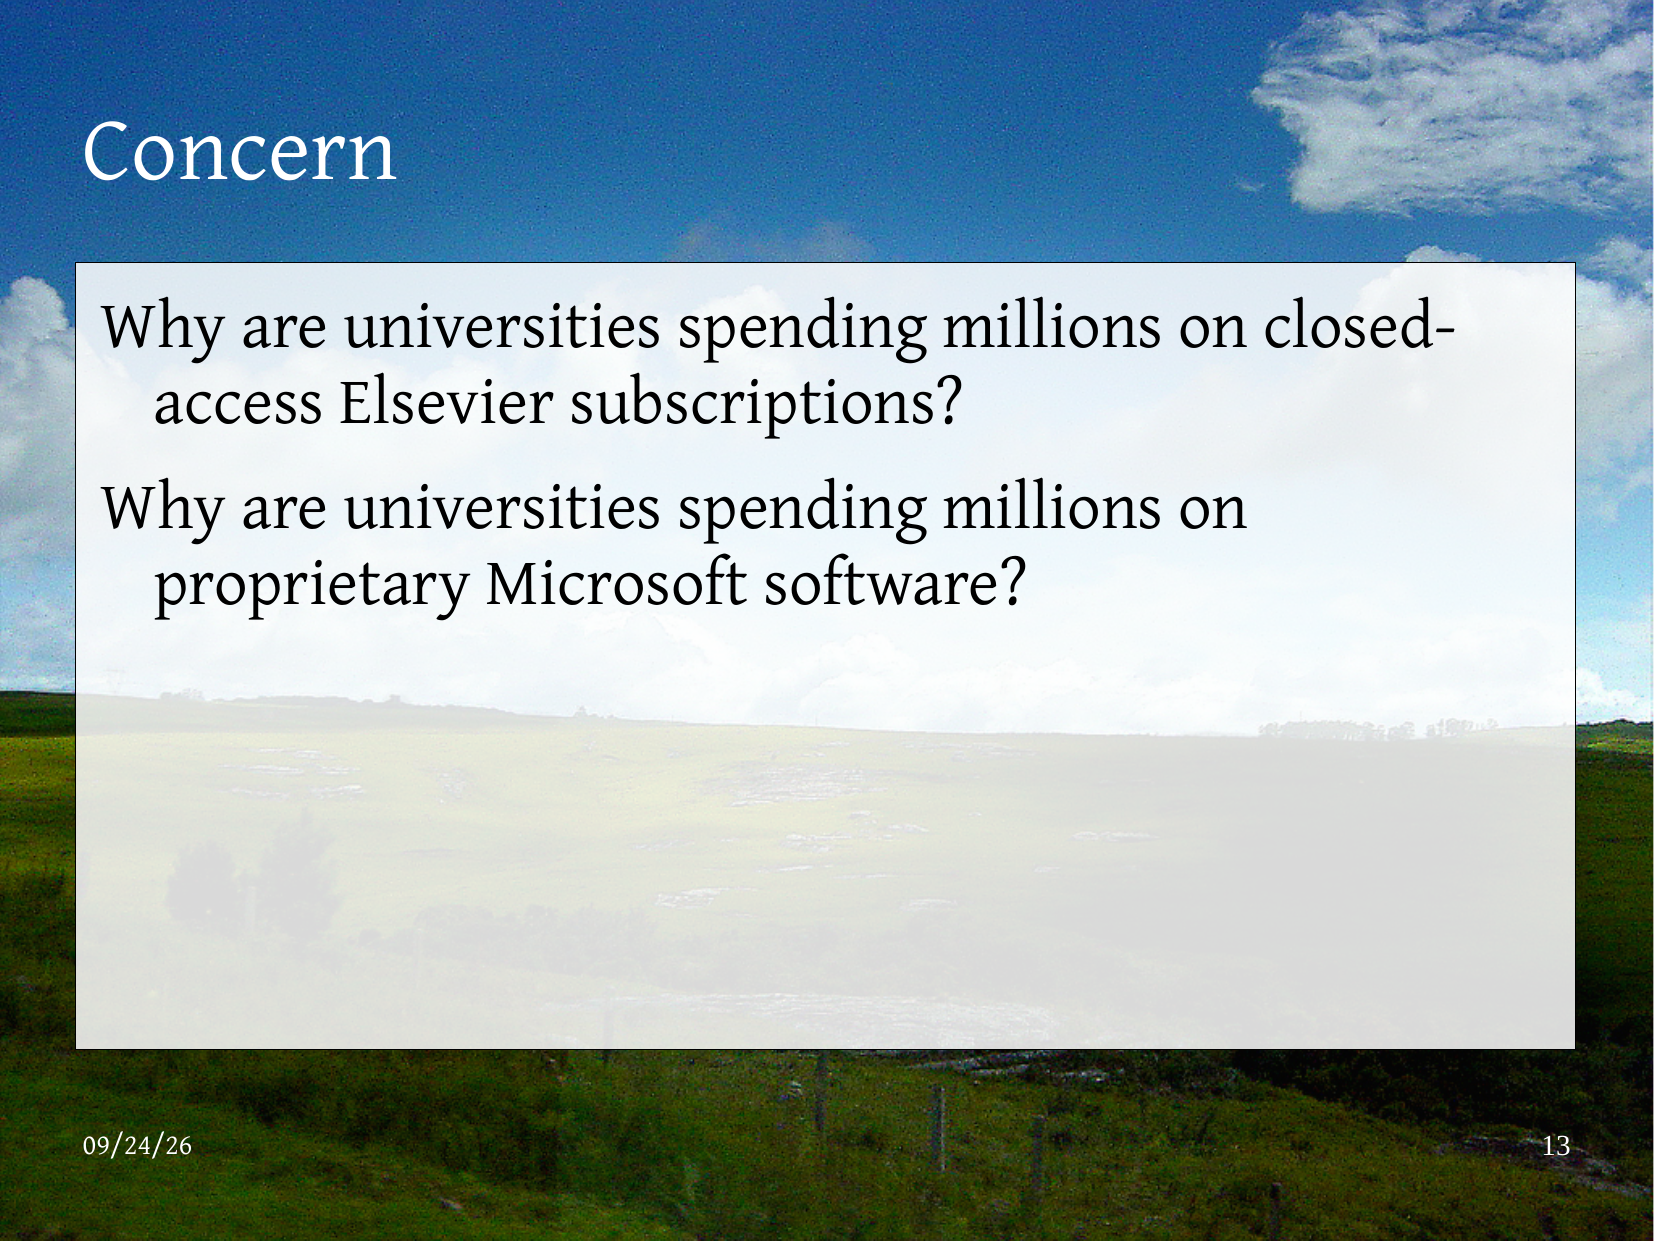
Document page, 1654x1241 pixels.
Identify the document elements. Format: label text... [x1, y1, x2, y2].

title Concern [82, 56, 1571, 250]
picture [0, 0, 1654, 1241]
list Why are universities spending millions on closed-access Elsevier subscriptions? Why are universities spending millions on proprietary Microsoft software? [82, 290, 1571, 1094]
